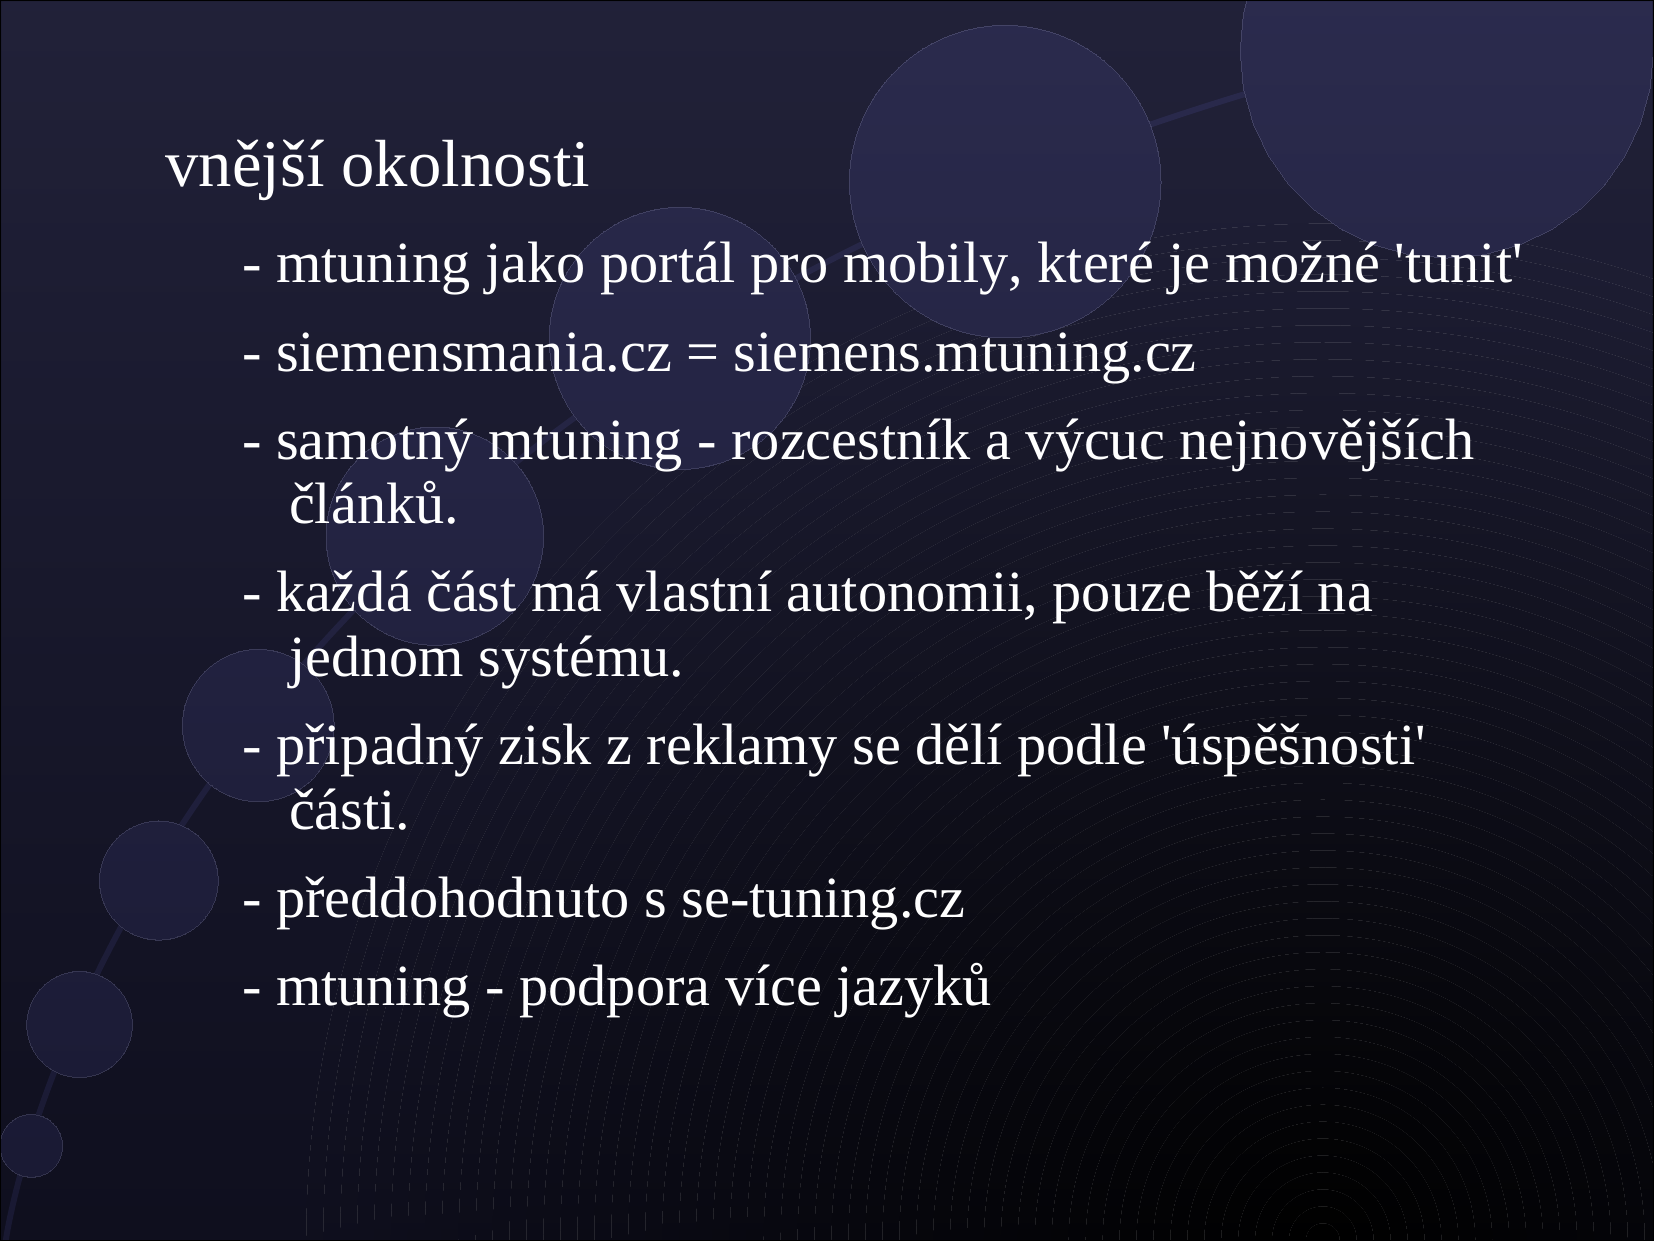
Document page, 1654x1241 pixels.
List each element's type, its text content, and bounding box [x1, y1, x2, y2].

list vnější okolnosti - mtuning jako portál pro mobily, které je možné 'tunit' - siemensmania.cz = siemens.mtuning.cz - samotný mtuning - rozcestník a výcuc nejnovějších článků. - každá část má vlastní autonomii, pouze běží na jednom systému. - připadný zisk z reklamy se dělí podle 'úspěšnosti' části. - předdohodnuto s se-tuning.cz - mtuning - podpora více jazyků [147, 127, 1560, 1094]
